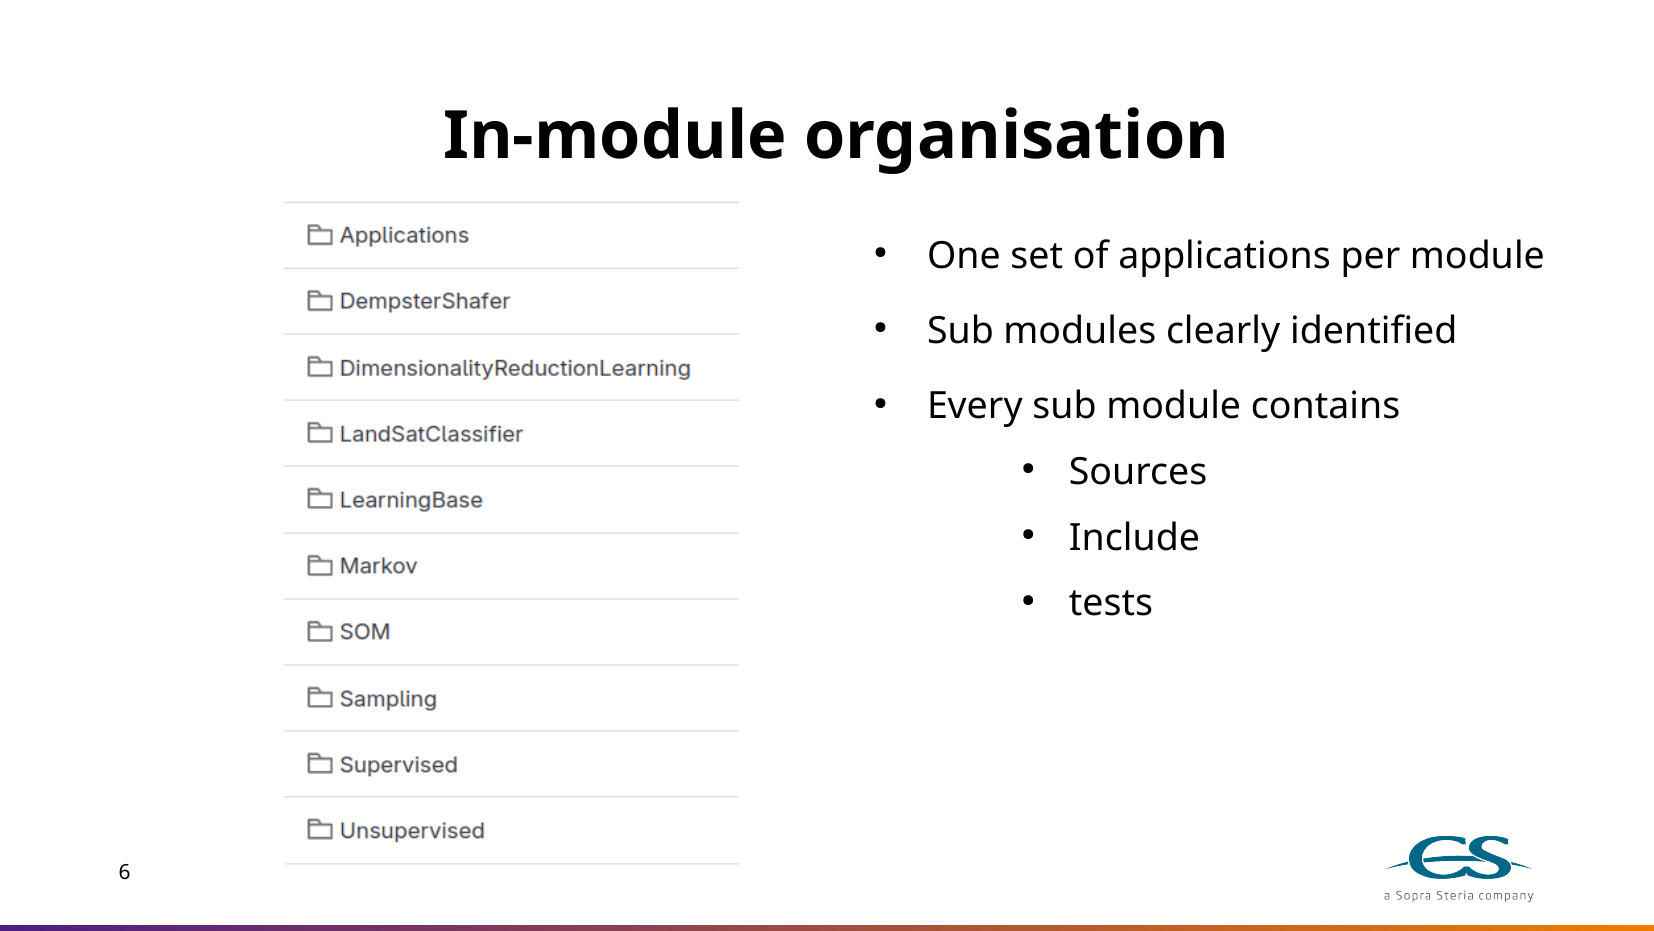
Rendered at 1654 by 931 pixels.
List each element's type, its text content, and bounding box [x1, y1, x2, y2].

picture [284, 198, 739, 870]
title In-module organisation [118, 54, 1555, 211]
list One set of applications per module Sub modules clearly identified Every sub module contains Sources Include tests [856, 228, 1557, 768]
picture [1363, 814, 1555, 921]
